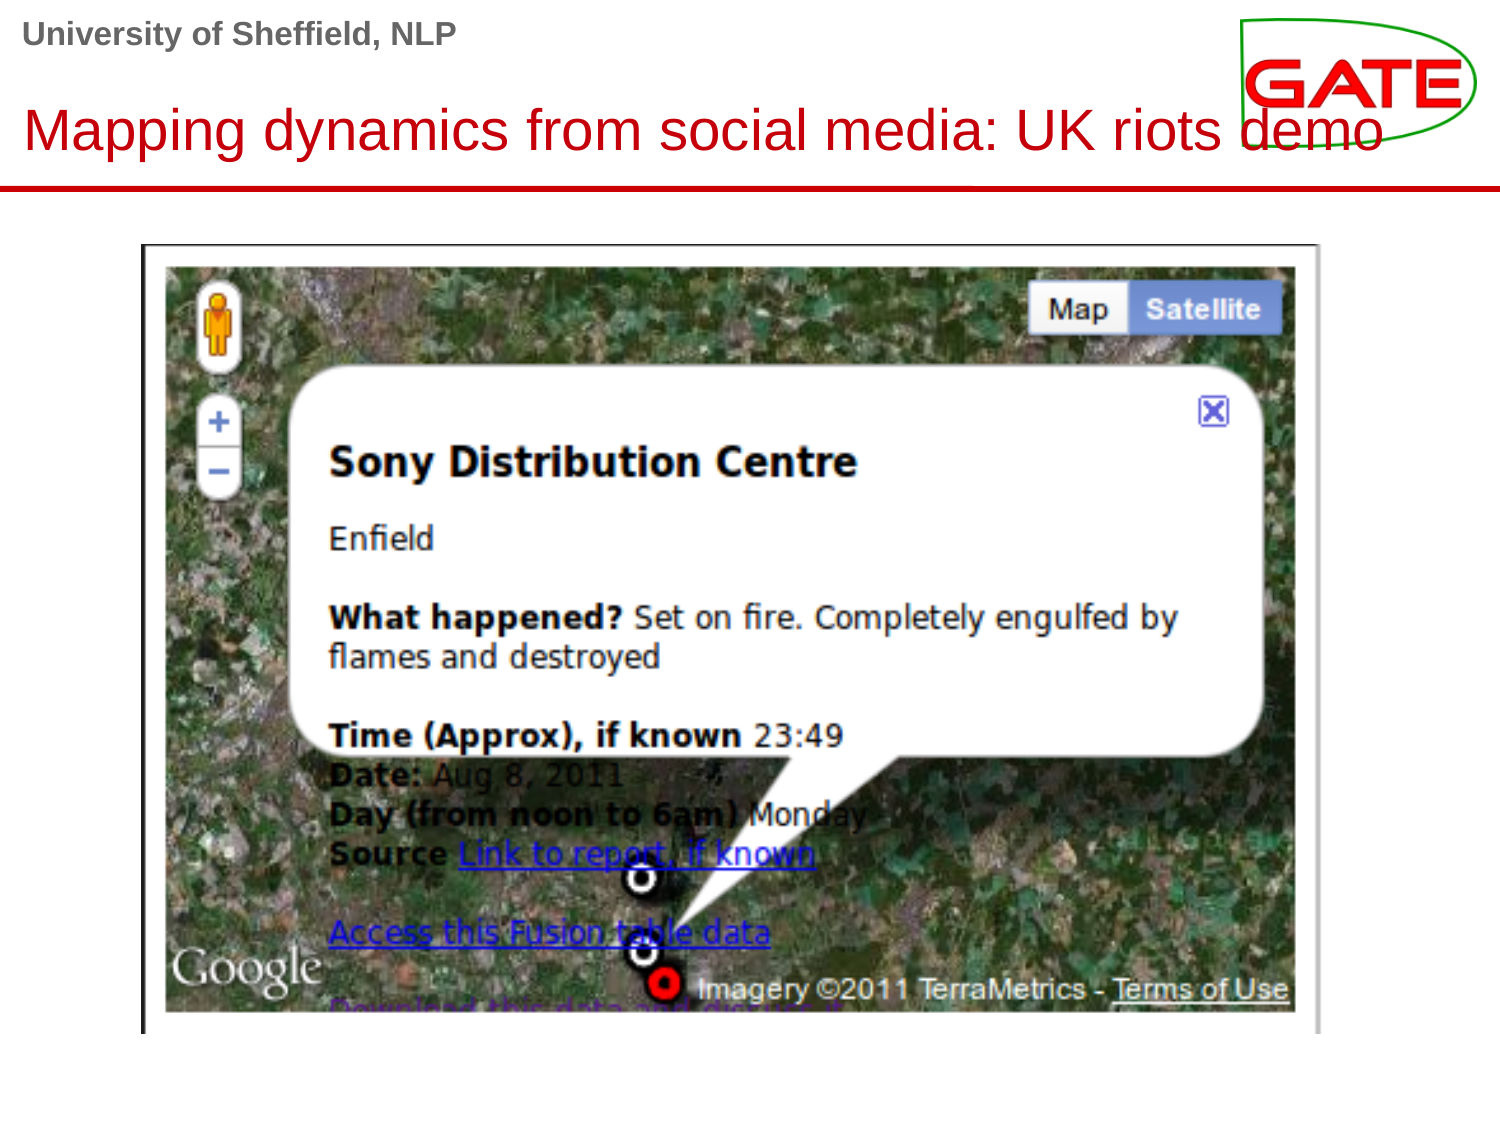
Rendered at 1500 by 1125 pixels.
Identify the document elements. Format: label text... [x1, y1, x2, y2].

title Mapping dynamics from social media: UK riots demo [23, 36, 1426, 225]
picture [141, 244, 1329, 1034]
picture [1240, 18, 1477, 148]
